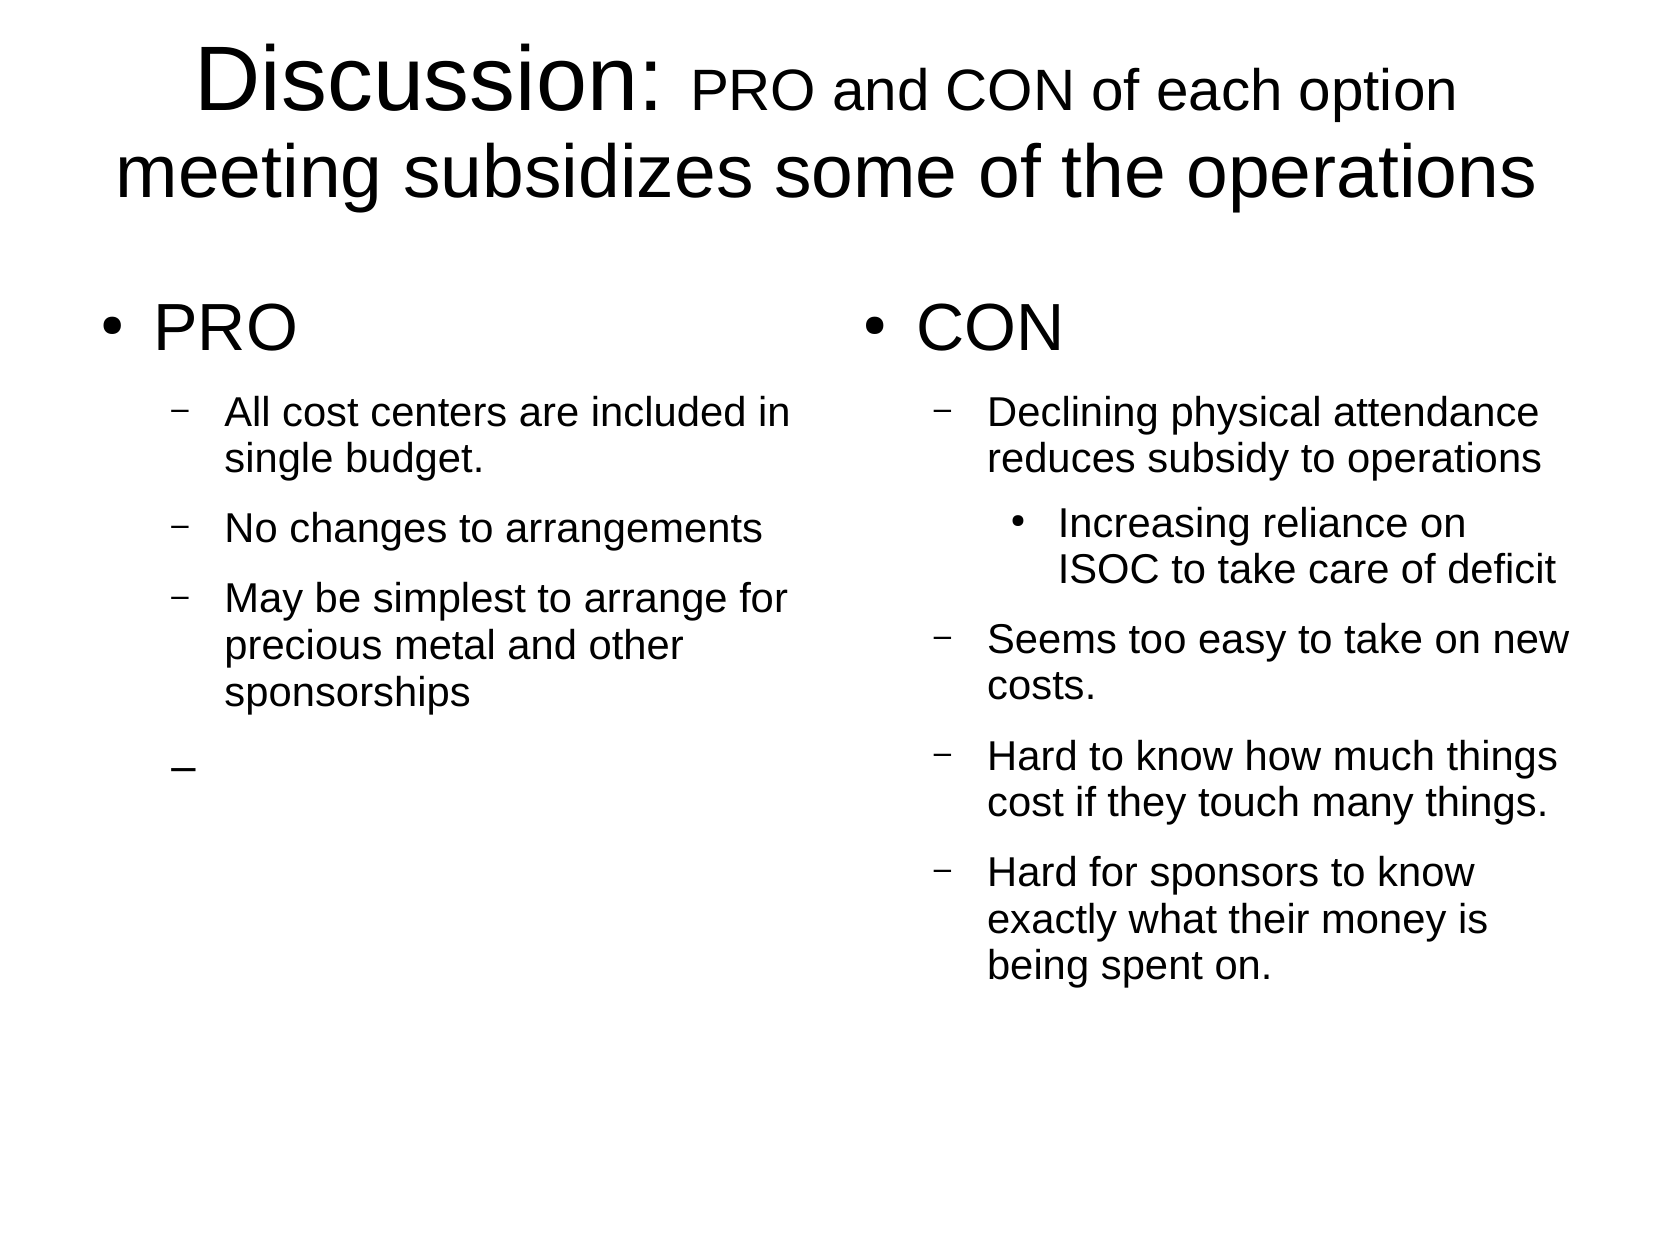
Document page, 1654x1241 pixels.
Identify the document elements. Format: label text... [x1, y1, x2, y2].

title Discussion: PRO and CON of each option meeting subsidizes some of the operations [82, 27, 1571, 279]
list CON Declining physical attendance reduces subsidy to operations Increasing reliance on ISOC to take care of deficit Seems too easy to take on new costs. Hard to know how much things cost if they touch many things. Hard for sponsors to know exactly what their money is being spent on. [845, 290, 1572, 1010]
list PRO All cost centers are included in single budget. No changes to arrangements May be simplest to arrange for precious metal and other sponsorships [82, 290, 809, 1010]
